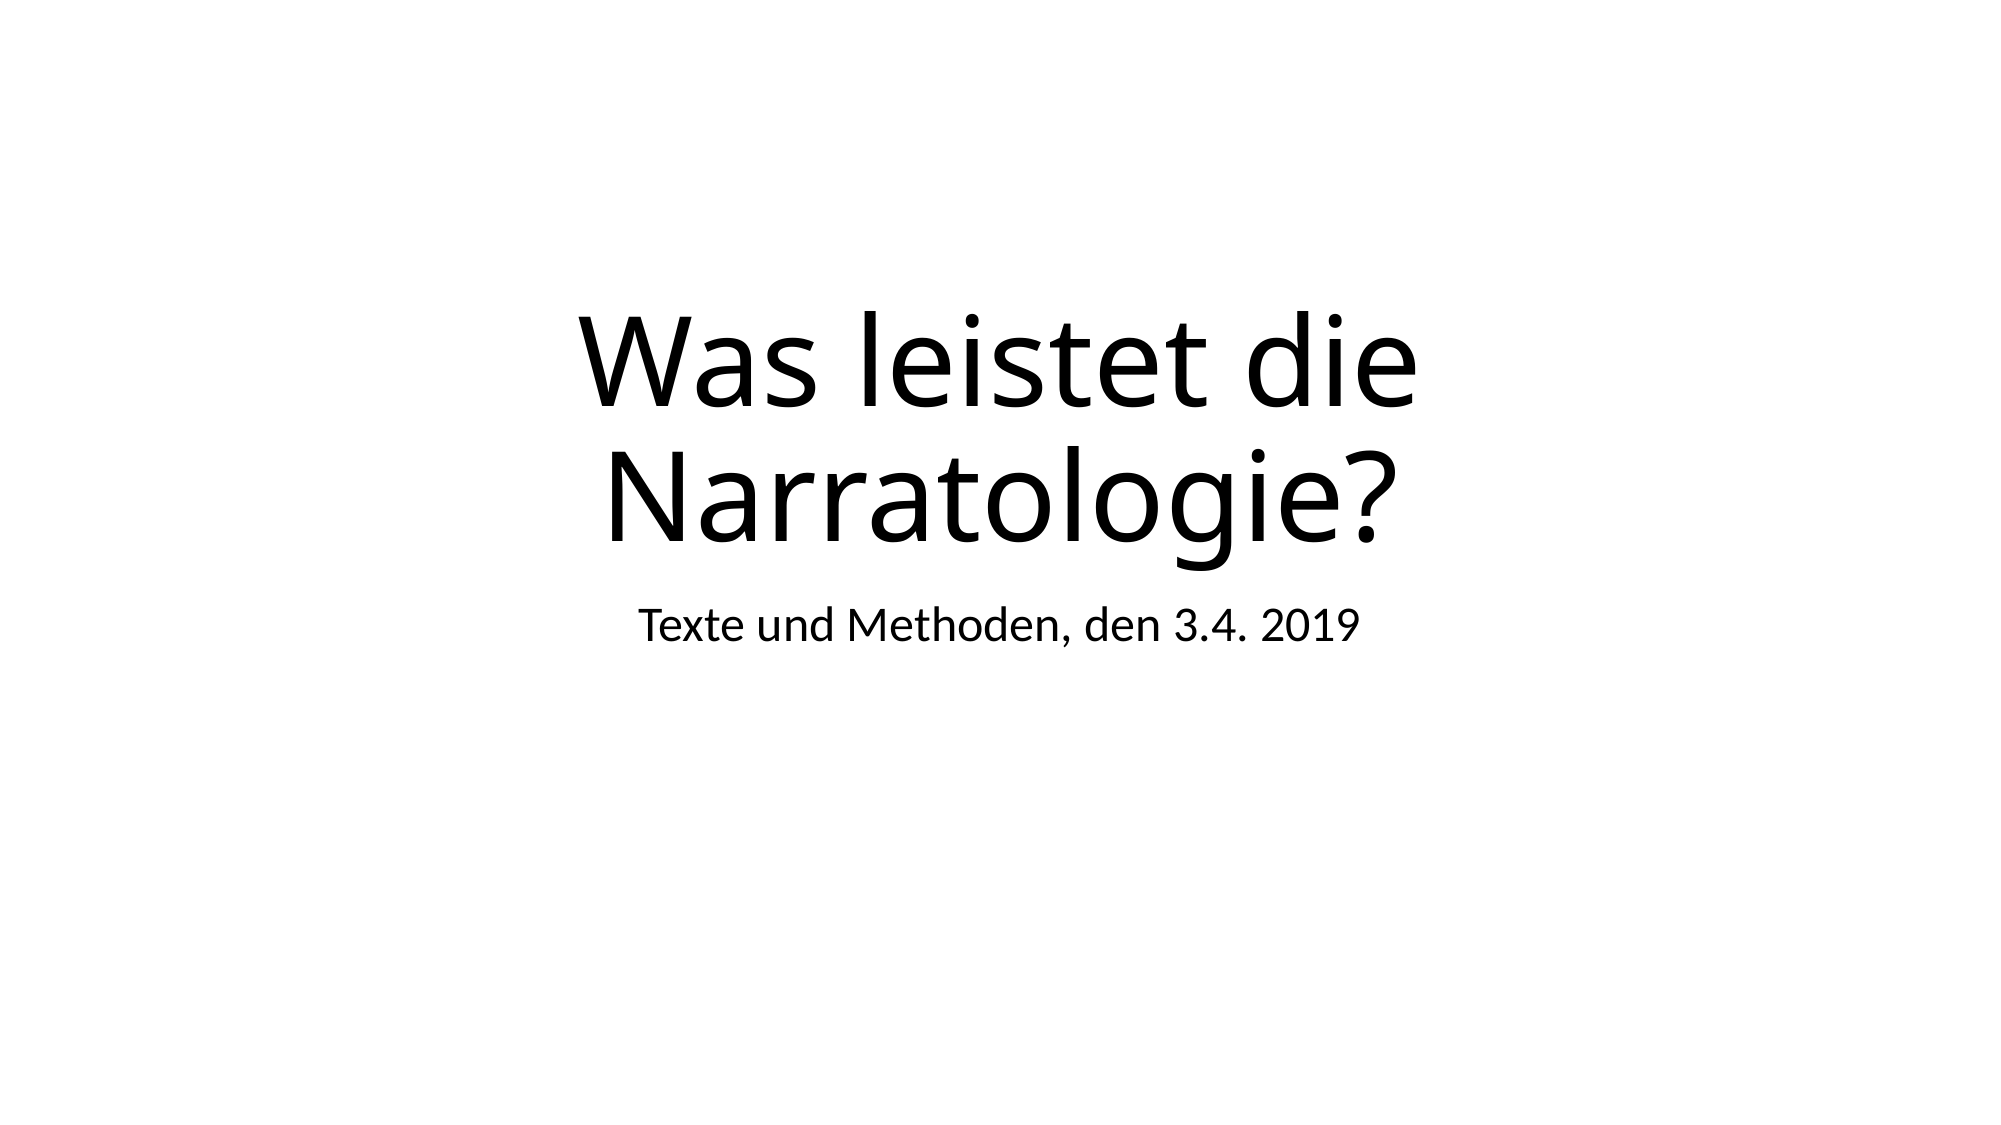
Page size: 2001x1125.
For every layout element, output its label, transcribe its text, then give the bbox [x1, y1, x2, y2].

subtitle Texte und Methoden, den 3.4. 2019 [249, 590, 1750, 863]
title Was leistet die Narratologie? [249, 184, 1750, 576]
